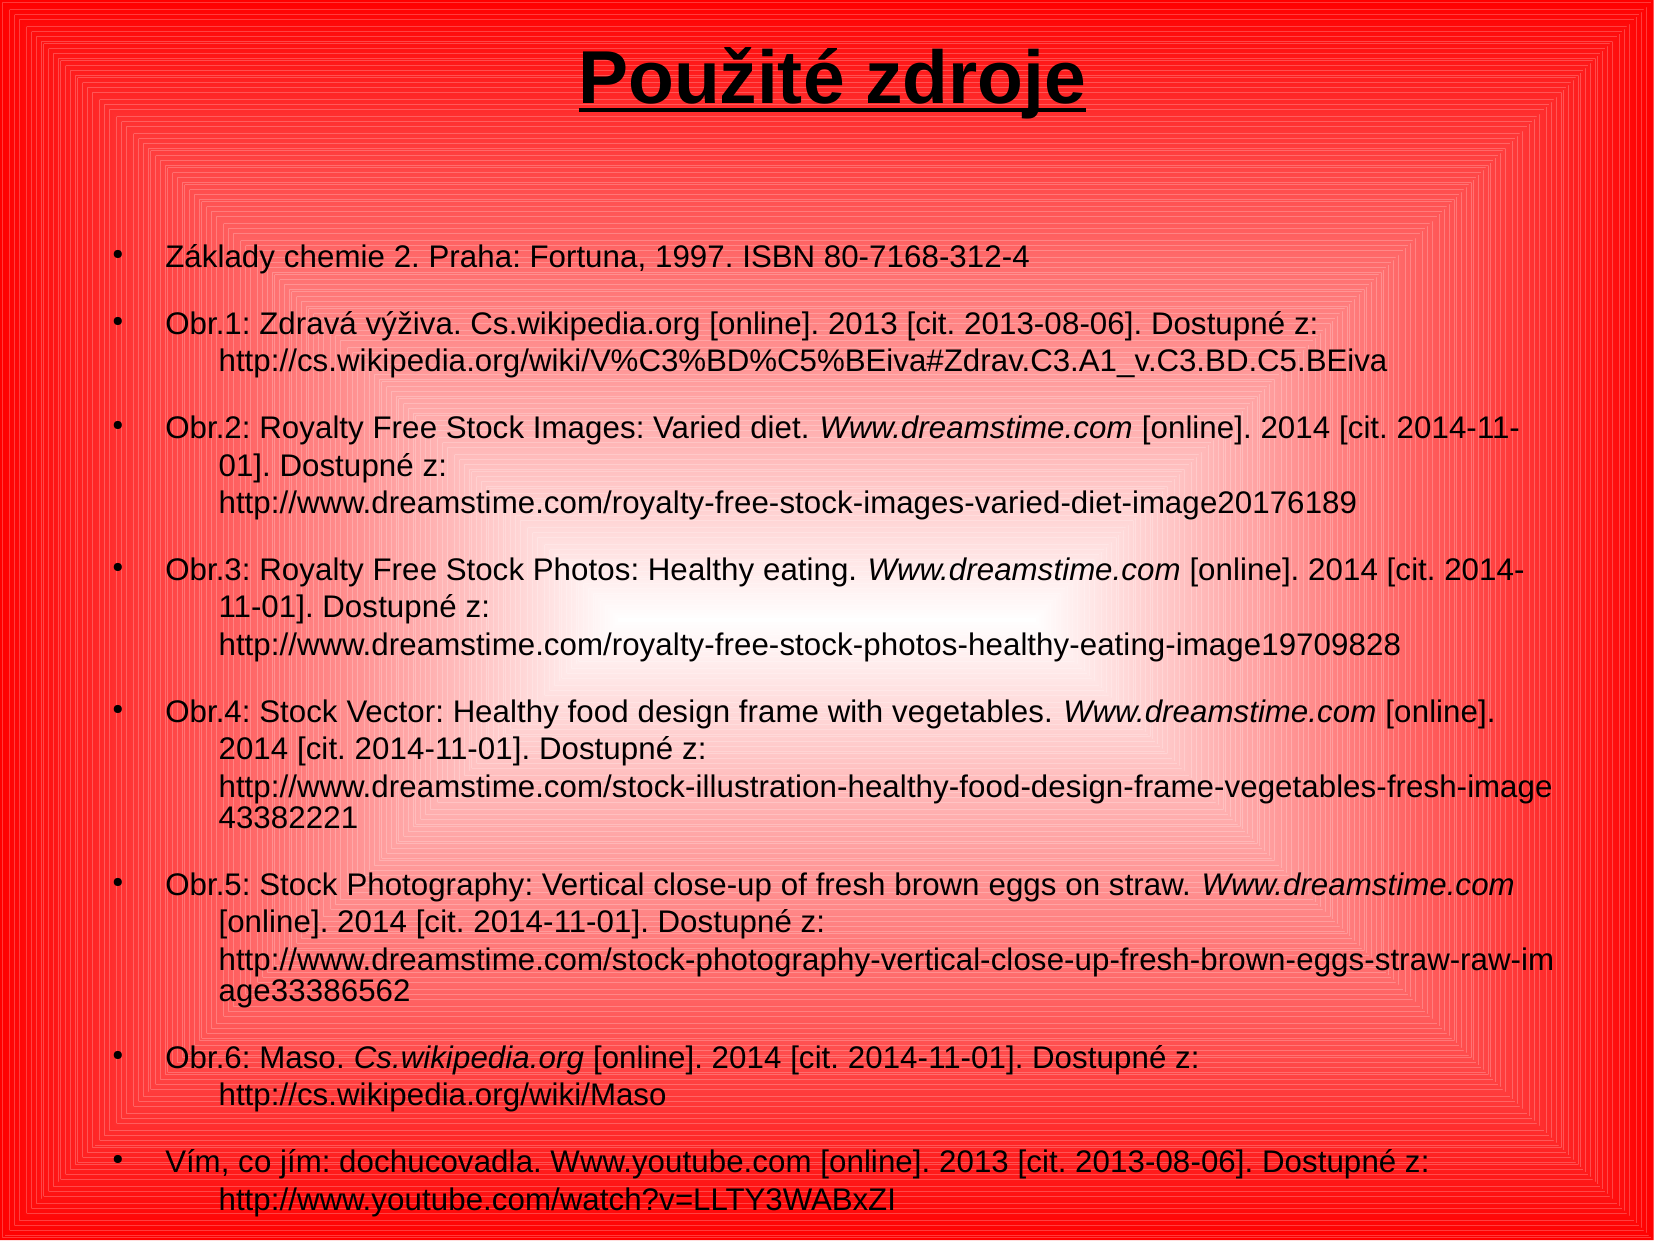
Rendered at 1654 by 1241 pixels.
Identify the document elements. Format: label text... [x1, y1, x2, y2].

title Použité zdroje [88, 0, 1577, 178]
list Základy chemie 2. Praha: Fortuna, 1997. ISBN 80-7168-312-4 Obr.1: Zdravá výživa. Cs.wikipedia.org [online]. 2013 [cit. 2013-08-06]. Dostupné z: http://cs.wikipedia.org/wiki/V%C3%BD%C5%BEiva#Zdrav.C3.A1_v.C3.BD.C5.BEiva Obr.2: Royalty Free Stock Images: Varied diet. Www.dreamstime.com [online]. 2014 [cit. 2014-11-01]. Dostupné z: http://www.dreamstime.com/royalty-free-stock-images-varied-diet-image20176189 Obr.3: Royalty Free Stock Photos: Healthy eating. Www.dreamstime.com [online]. 2014 [cit. 2014-11-01]. Dostupné z: http://www.dreamstime.com/royalty-free-stock-photos-healthy-eating-image19709828 Obr.4: Stock Vector: Healthy food design frame with vegetables. Www.dreamstime.com [online]. 2014 [cit. 2014-11-01]. Dostupné z: http://www.dreamstime.com/stock-illustration-healthy-food-design-frame-vegetables-fresh-image43382221 Obr.5: Stock Photography: Vertical close-up of fresh brown eggs on straw. Www.dreamstime.com [online]. 2014 [cit. 2014-11-01]. Dostupné z: http://www.dreamstime.com/stock-photography-vertical-close-up-fresh-brown-eggs-straw-raw-image33386562 Obr.6: Maso. Cs.wikipedia.org [online]. 2014 [cit. 2014-11-01]. Dostupné z: http://cs.wikipedia.org/wiki/Maso Vím, co jím: dochucovadla. Www.youtube.com [online]. 2013 [cit. 2013-08-06]. Dostupné z: http://www.youtube.com/watch?v=LLTY3WABxZI [76, 236, 1565, 1068]
